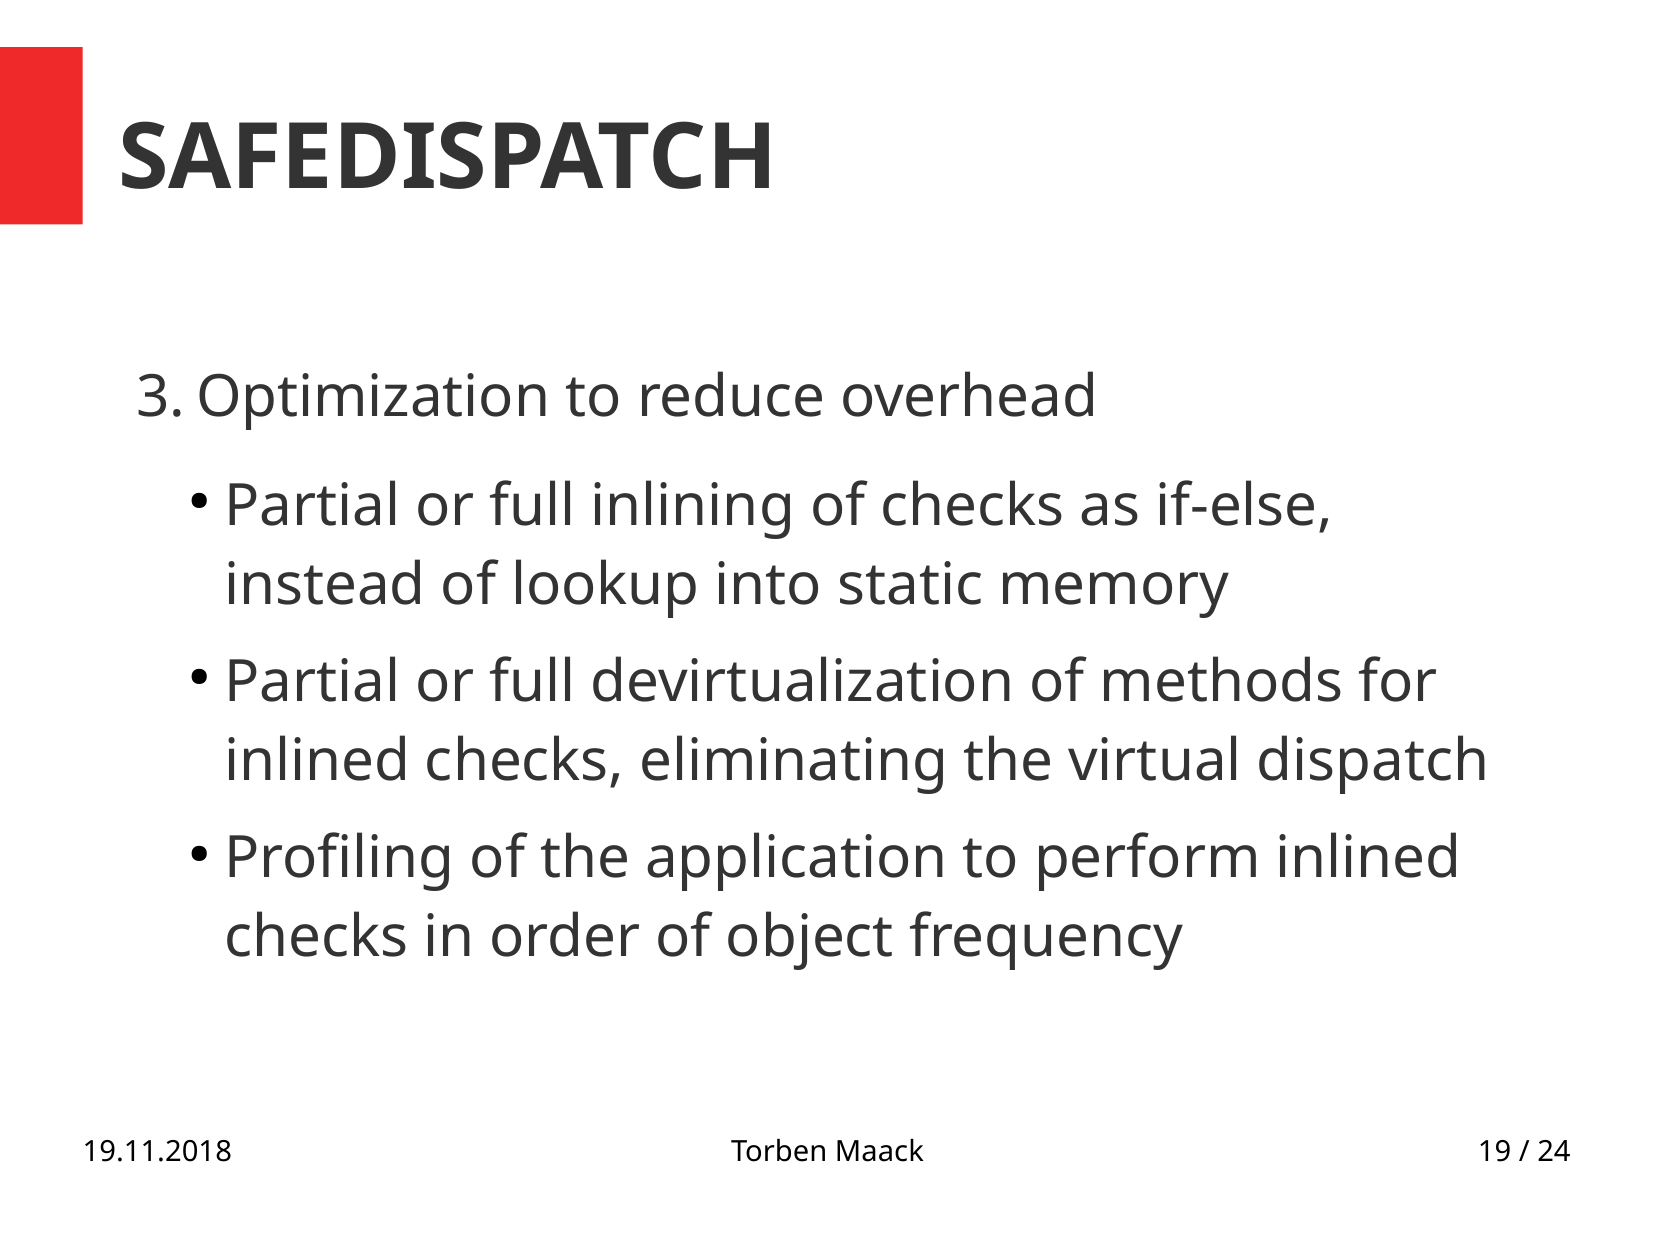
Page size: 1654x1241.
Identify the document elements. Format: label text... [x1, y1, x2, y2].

list Optimization to reduce overhead Partial or full inlining of checks as if-else, instead of lookup into static memory Partial or full devirtualization of methods for inlined checks, eliminating the virtual dispatch Profiling of the application to perform inlined checks in order of object frequency [118, 354, 1536, 1074]
title SAFEDISPATCH [118, 49, 1571, 257]
